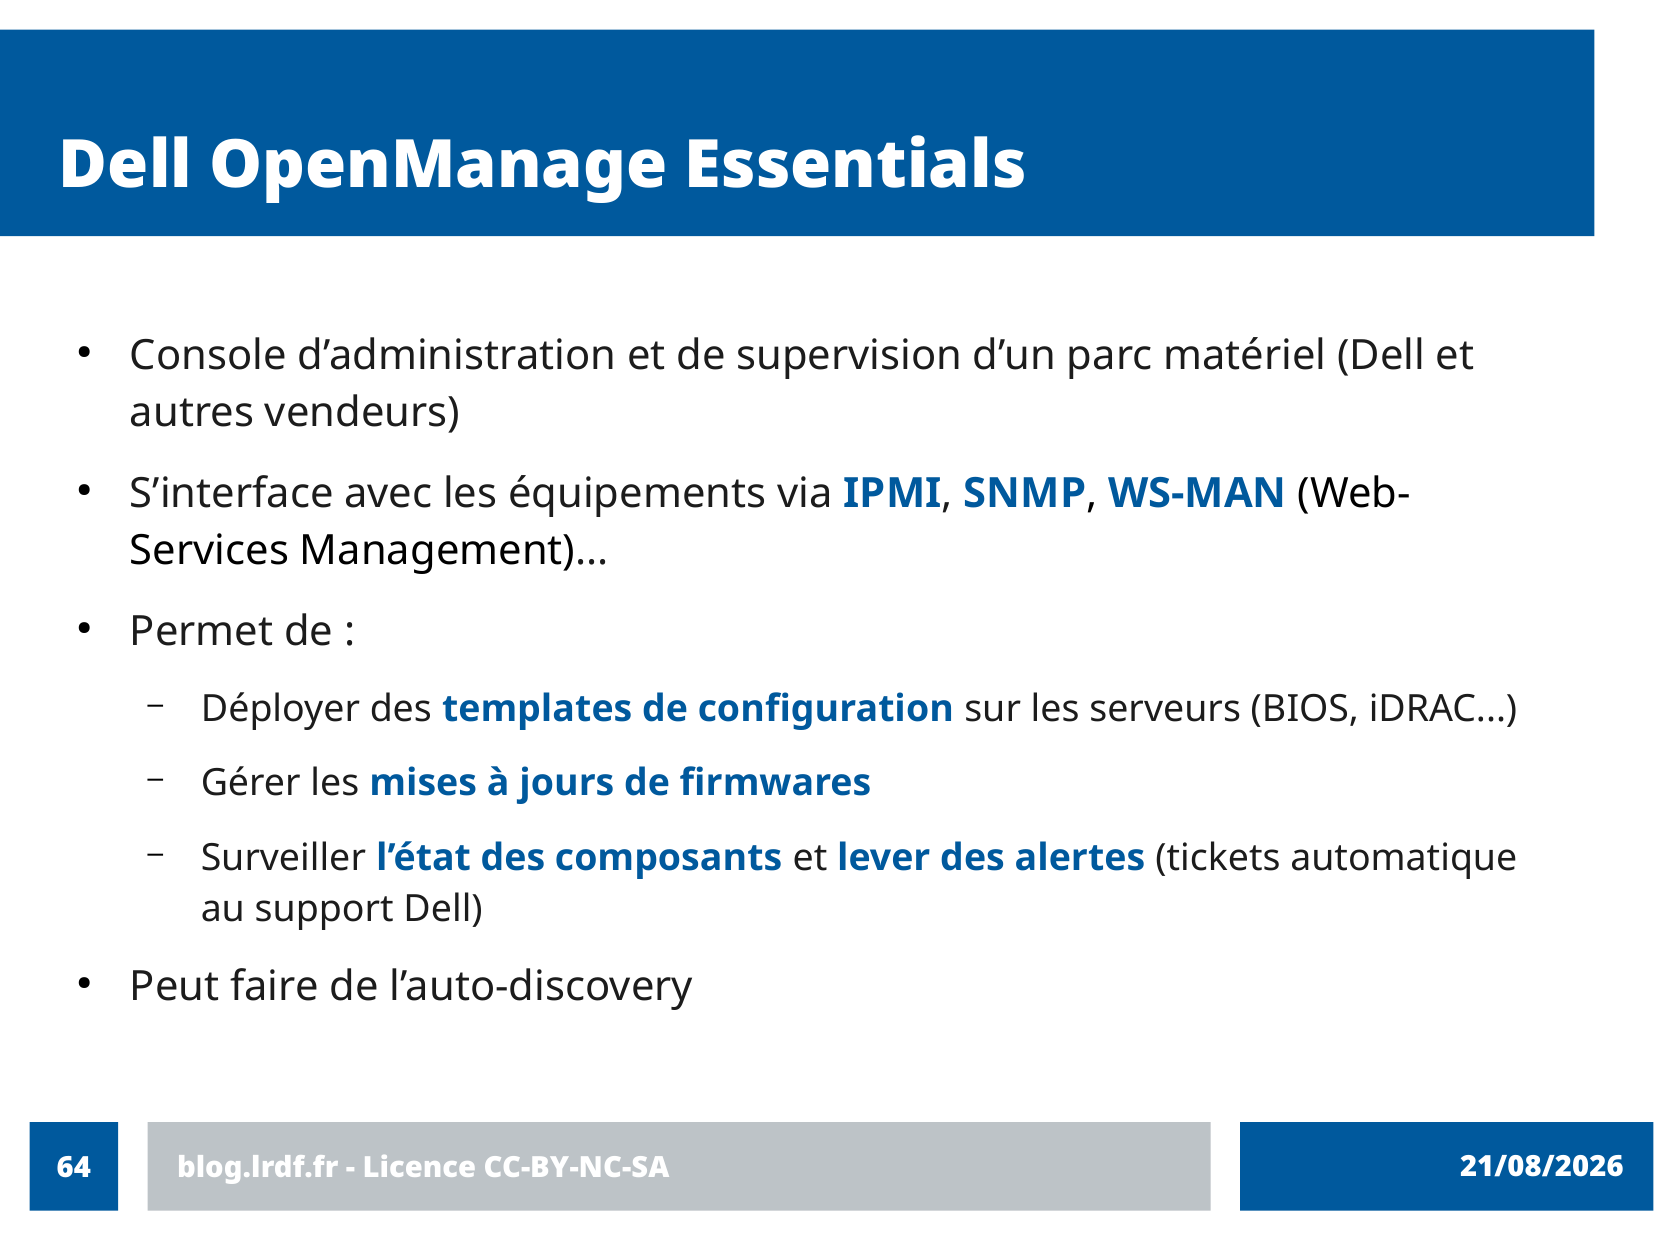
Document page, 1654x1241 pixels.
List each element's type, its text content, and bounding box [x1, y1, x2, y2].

title Dell OpenManage Essentials [59, 59, 1595, 207]
list Console d’administration et de supervision d’un parc matériel (Dell et autres vendeurs) S’interface avec les équipements via IPMI, SNMP, WS-MAN (Web-Services Management)... Permet de : Déployer des templates de configuration sur les serveurs (BIOS, iDRAC...) Gérer les mises à jours de firmwares Surveiller l’état des composants et lever des alertes (tickets automatique au support Dell) Peut faire de l’auto-discovery [59, 324, 1565, 1093]
